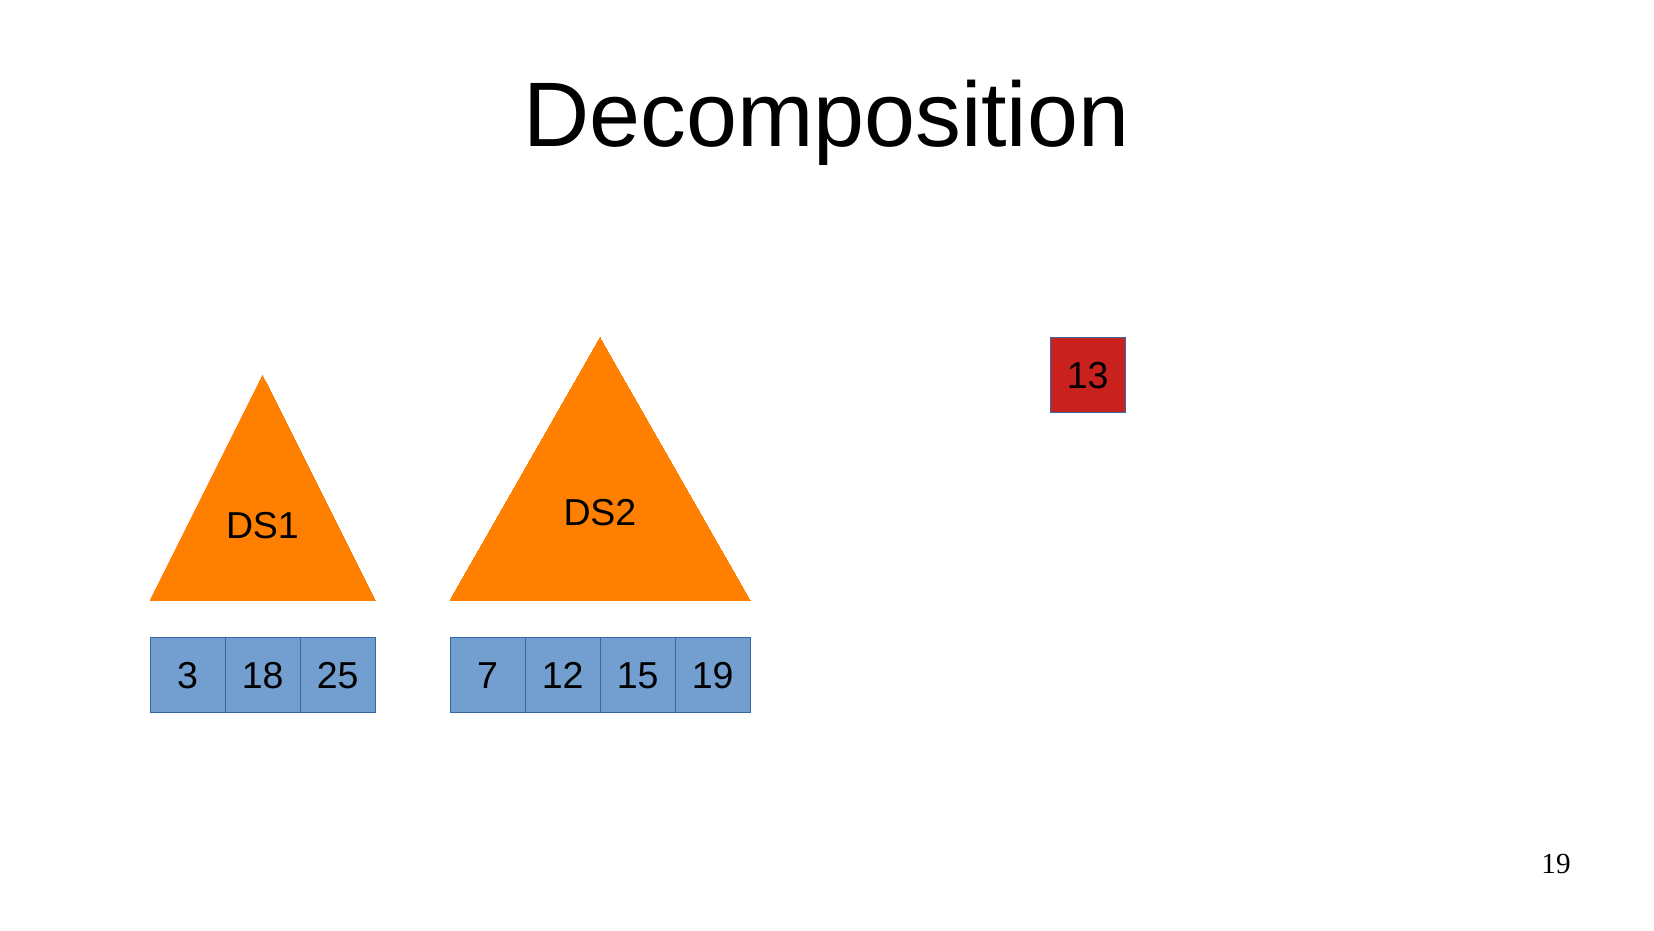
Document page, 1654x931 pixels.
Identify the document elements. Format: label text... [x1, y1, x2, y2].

text_box DS2 [450, 337, 751, 601]
text_box 25 [301, 637, 376, 713]
text_box 3 [150, 637, 225, 713]
text_box 15 [600, 637, 676, 713]
text_box 12 [526, 637, 600, 713]
text_box 19 [676, 637, 751, 713]
text_box 13 [1050, 337, 1126, 413]
text_box 18 [225, 637, 301, 713]
title Decomposition [82, 37, 1571, 193]
text_box DS1 [150, 375, 376, 601]
text_box 7 [450, 637, 526, 713]
